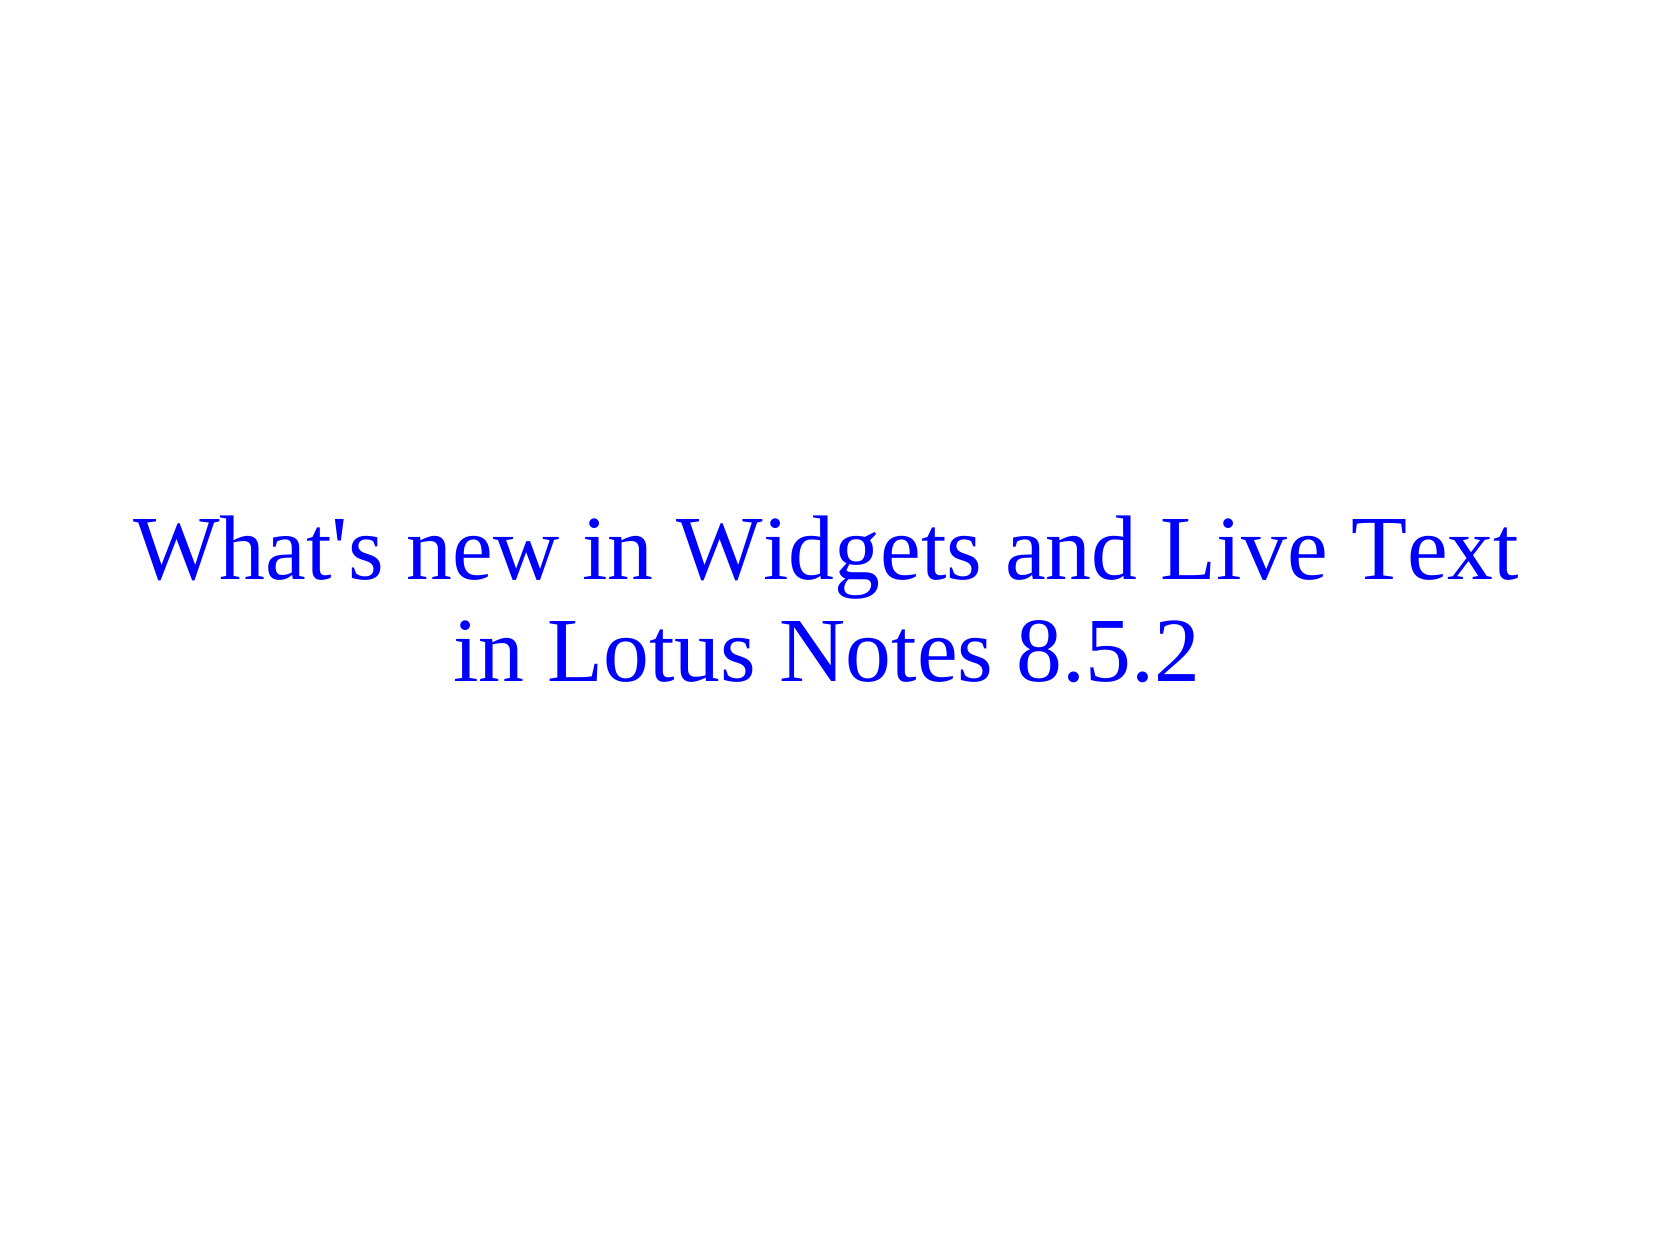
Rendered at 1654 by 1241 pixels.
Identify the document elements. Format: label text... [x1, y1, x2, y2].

title What's new in Widgets and Live Text in Lotus Notes 8.5.2 [121, 494, 1534, 705]
